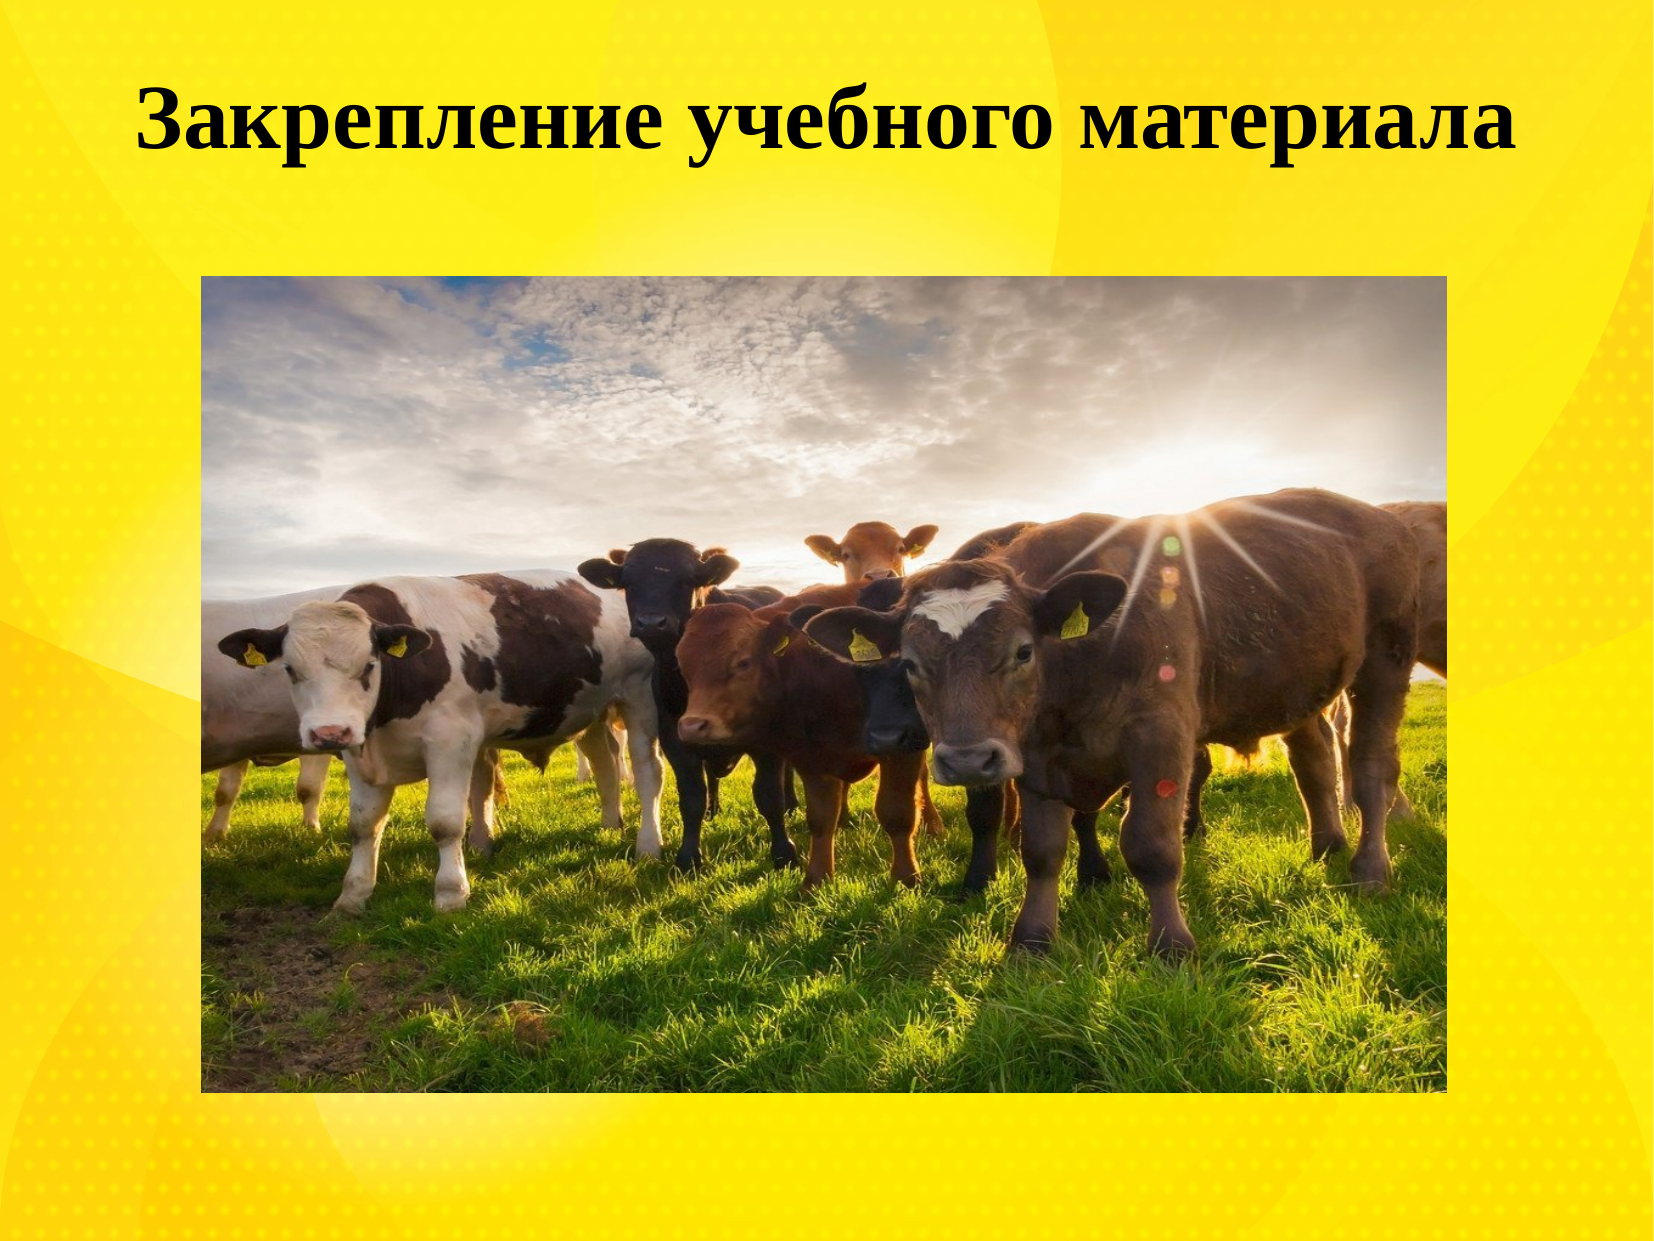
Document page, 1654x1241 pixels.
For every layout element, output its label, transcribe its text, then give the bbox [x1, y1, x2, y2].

picture [0, 0, 1654, 1241]
text_box Закрепление учебного материала [88, 59, 1565, 266]
